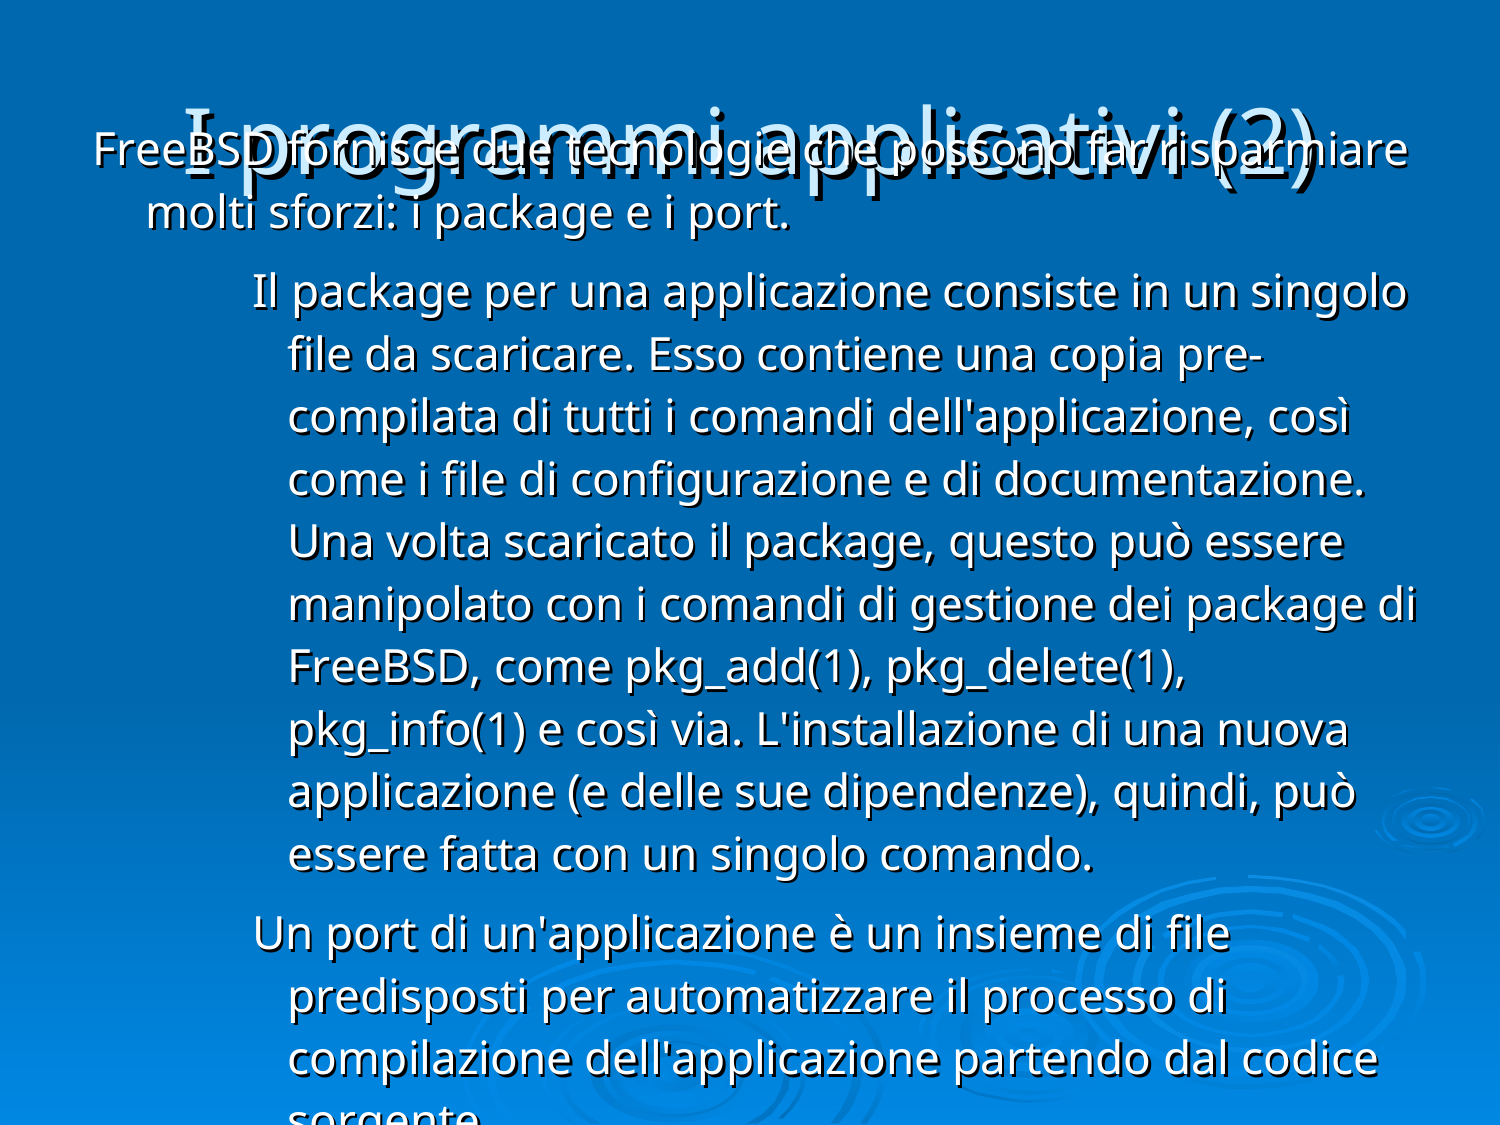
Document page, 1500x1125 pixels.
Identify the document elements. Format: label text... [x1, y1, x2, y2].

title I programmi applicativi (2) [75, 21, 1426, 202]
subtitle FreeBSD fornisce due tecnologie che possono far risparmiare molti sforzi: i package e i port. Il package per una applicazione consiste in un singolo file da scaricare. Esso contiene una copia pre-compilata di tutti i comandi dell'applicazione, così come i file di configurazione e di documentazione. Una volta scaricato il package, questo può essere manipolato con i comandi di gestione dei package di FreeBSD, come pkg_add(1), pkg_delete(1), pkg_info(1) e così via. L'installazione di una nuova applicazione (e delle sue dipendenze), quindi, può essere fatta con un singolo comando. Un port di un'applicazione è un insieme di file predisposti per automatizzare il processo di compilazione dell'applicazione partendo dal codice sorgente. [75, 202, 1426, 1066]
